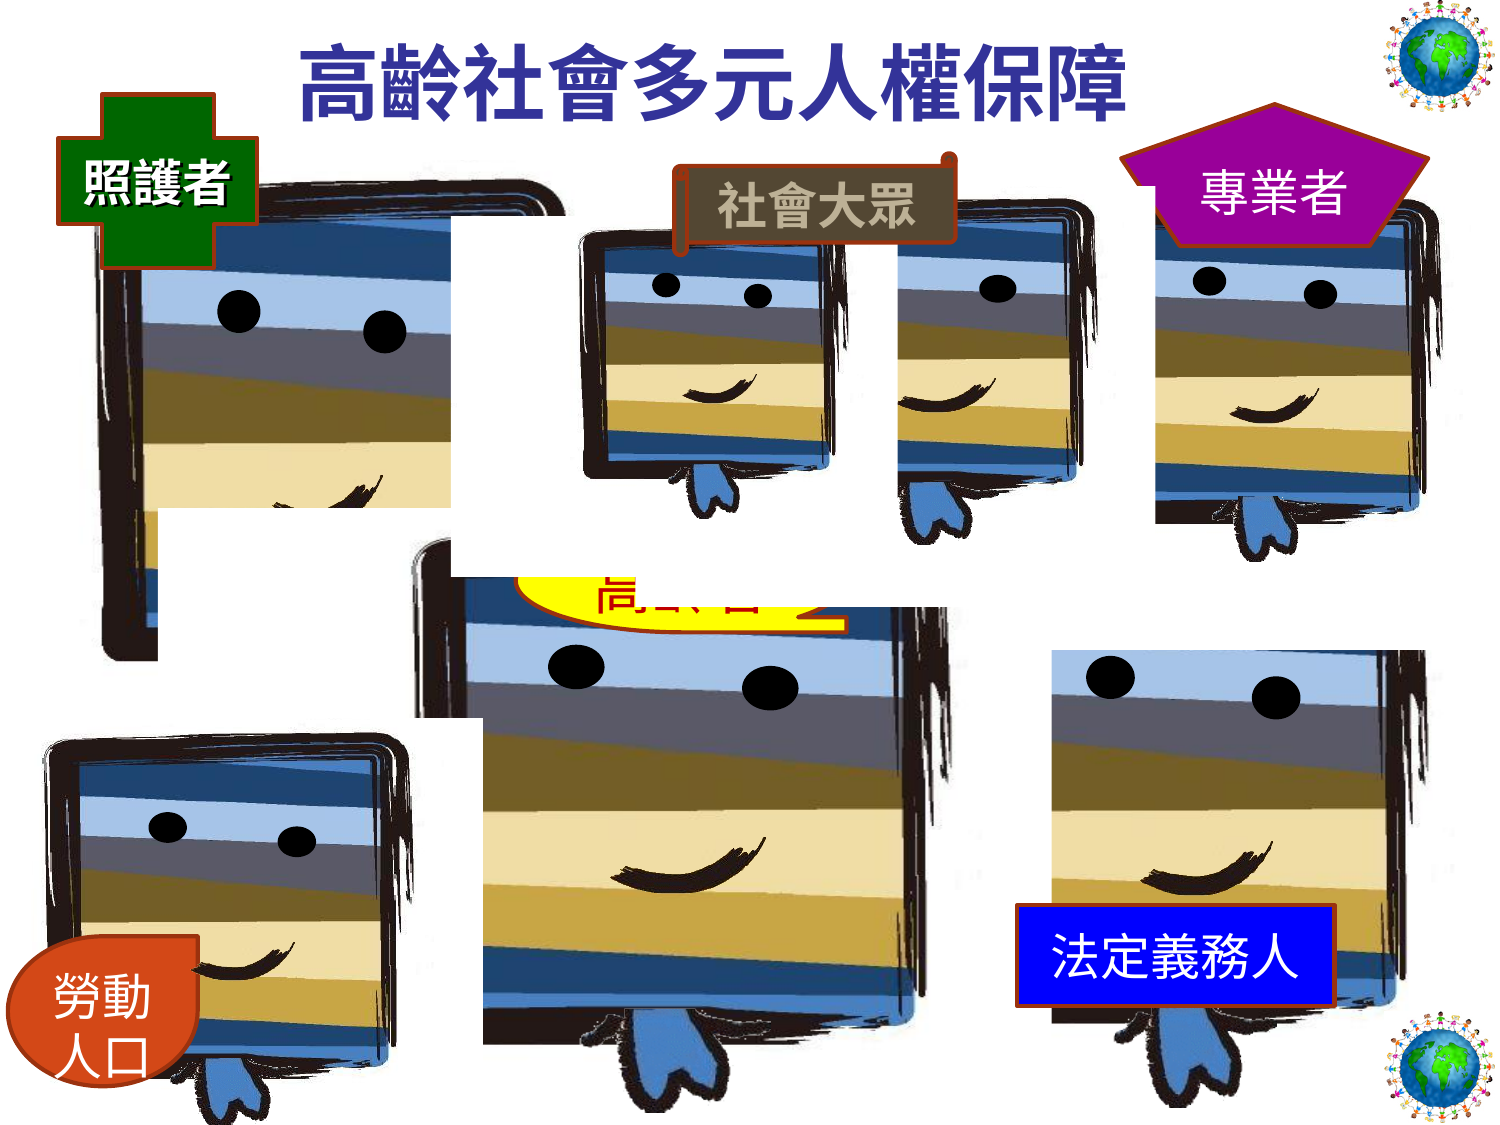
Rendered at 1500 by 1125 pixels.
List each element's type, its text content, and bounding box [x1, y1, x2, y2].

text_box [218, 291, 260, 332]
text_box 勞動人口 [7, 936, 198, 1087]
text_box [149, 813, 186, 842]
text_box [1193, 267, 1226, 295]
text_box [743, 666, 798, 710]
text_box 法定義務人 [1017, 905, 1334, 1006]
text_box 社會大眾 [674, 153, 956, 256]
text_box [549, 645, 604, 689]
text_box 高齡者 [515, 577, 847, 633]
text_box [1087, 656, 1134, 698]
text_box [1304, 281, 1337, 308]
text_box [278, 827, 316, 857]
text_box [745, 285, 771, 308]
text_box [980, 275, 1016, 302]
text_box [364, 311, 406, 353]
text_box 高齡者 [610, 577, 635, 582]
text_box [653, 273, 680, 297]
text_box [1252, 677, 1300, 719]
picture [1383, 0, 1495, 112]
text_box 高齡社會多元人權保障 [41, 20, 1385, 142]
text_box 照護者 [58, 94, 258, 268]
picture [0, 160, 1500, 1125]
text_box 專業者 [1121, 104, 1429, 246]
